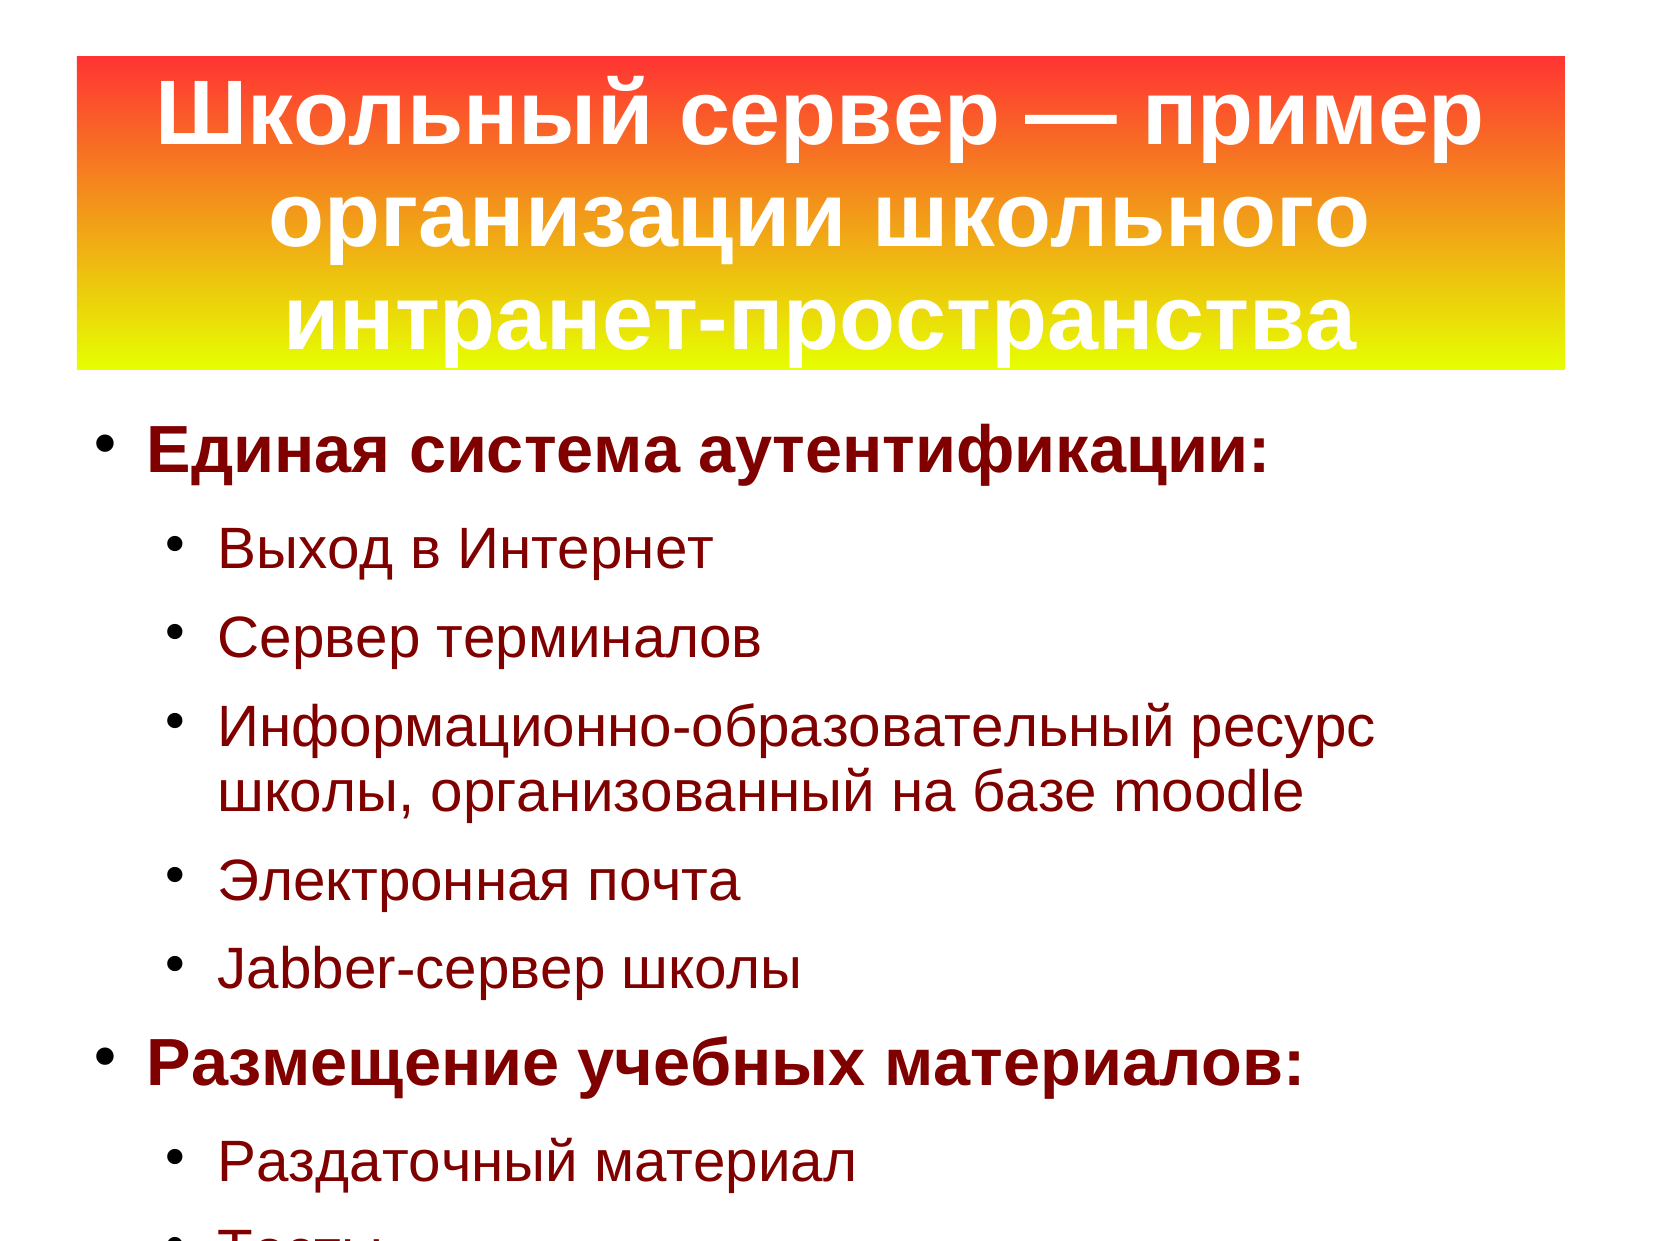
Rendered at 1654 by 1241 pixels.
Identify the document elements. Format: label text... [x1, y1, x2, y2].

list Единая система аутентификации: Выход в Интернет Сервер терминалов Информационно-образовательный ресурс школы, организованный на базе moodle Электронная почта Jabber-сервер школы Размещение учебных материалов: Раздаточный материал Тесты Видеоматериалы [76, 408, 1565, 1182]
title Школьный сервер — пример организации школьного интранет-пространства [76, 56, 1565, 370]
